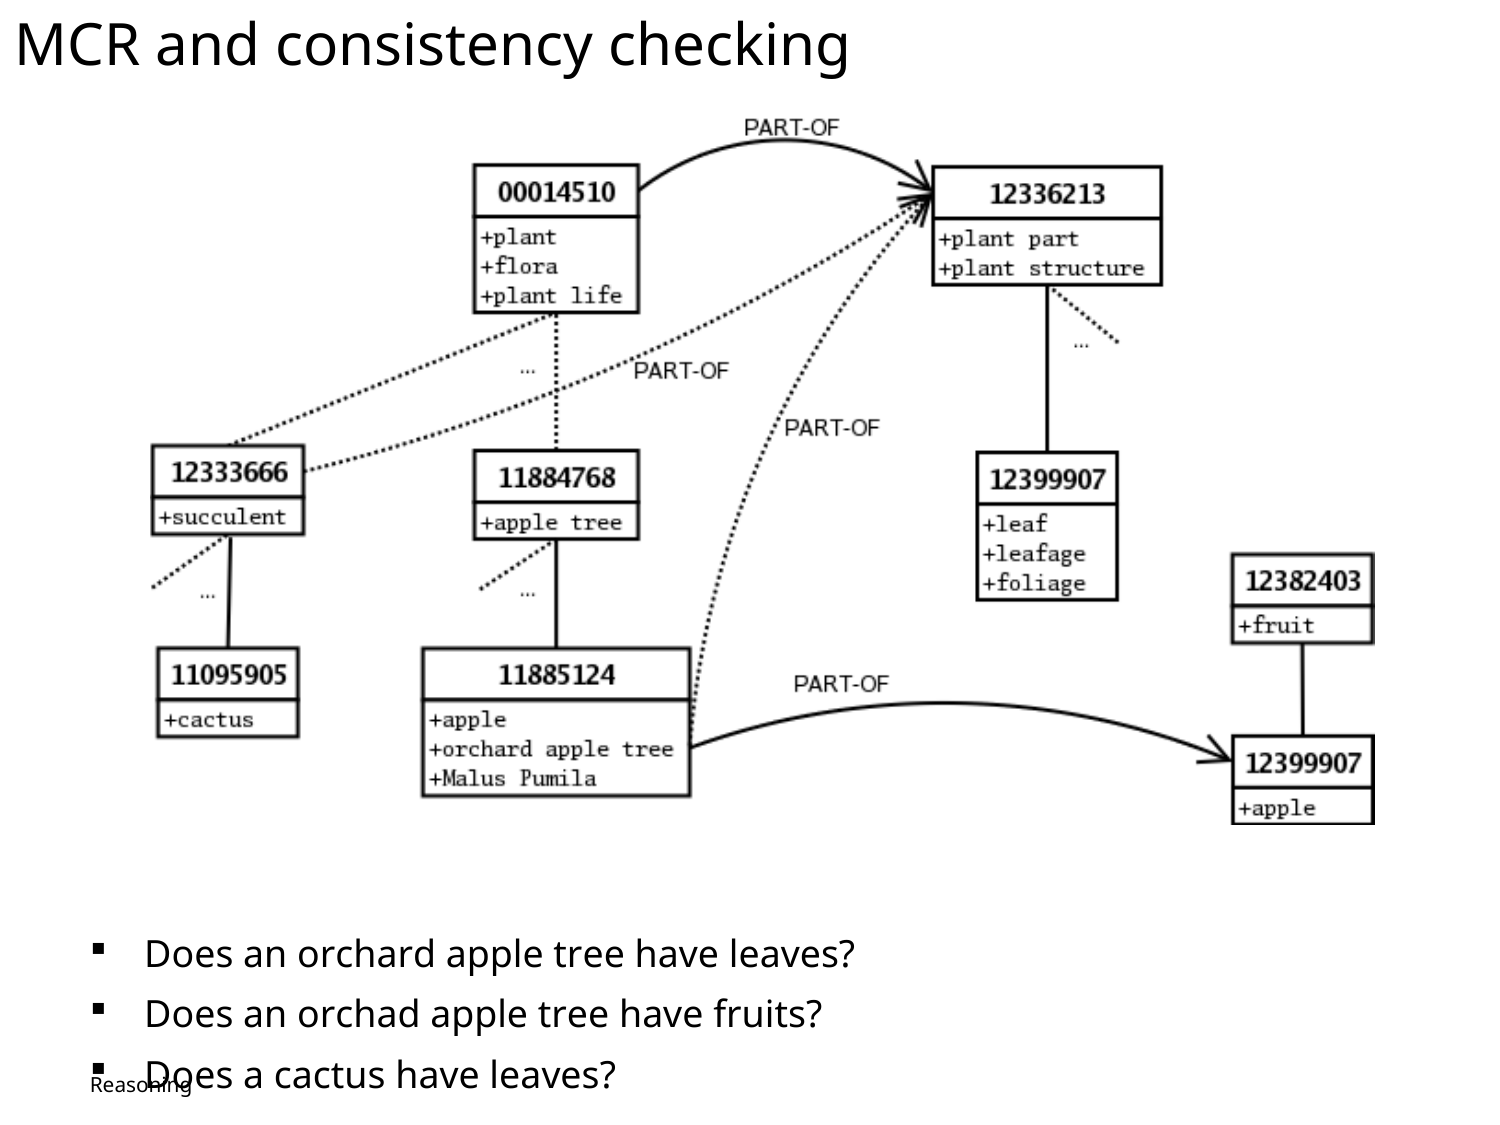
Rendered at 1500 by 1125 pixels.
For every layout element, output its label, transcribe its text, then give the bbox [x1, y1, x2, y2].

picture [150, 112, 1375, 825]
title MCR and consistency checking [0, 0, 1500, 86]
list Does an orchard apple tree have leaves? Does an orchad apple tree have fruits? Does a cactus have leaves? [75, 112, 1438, 1006]
